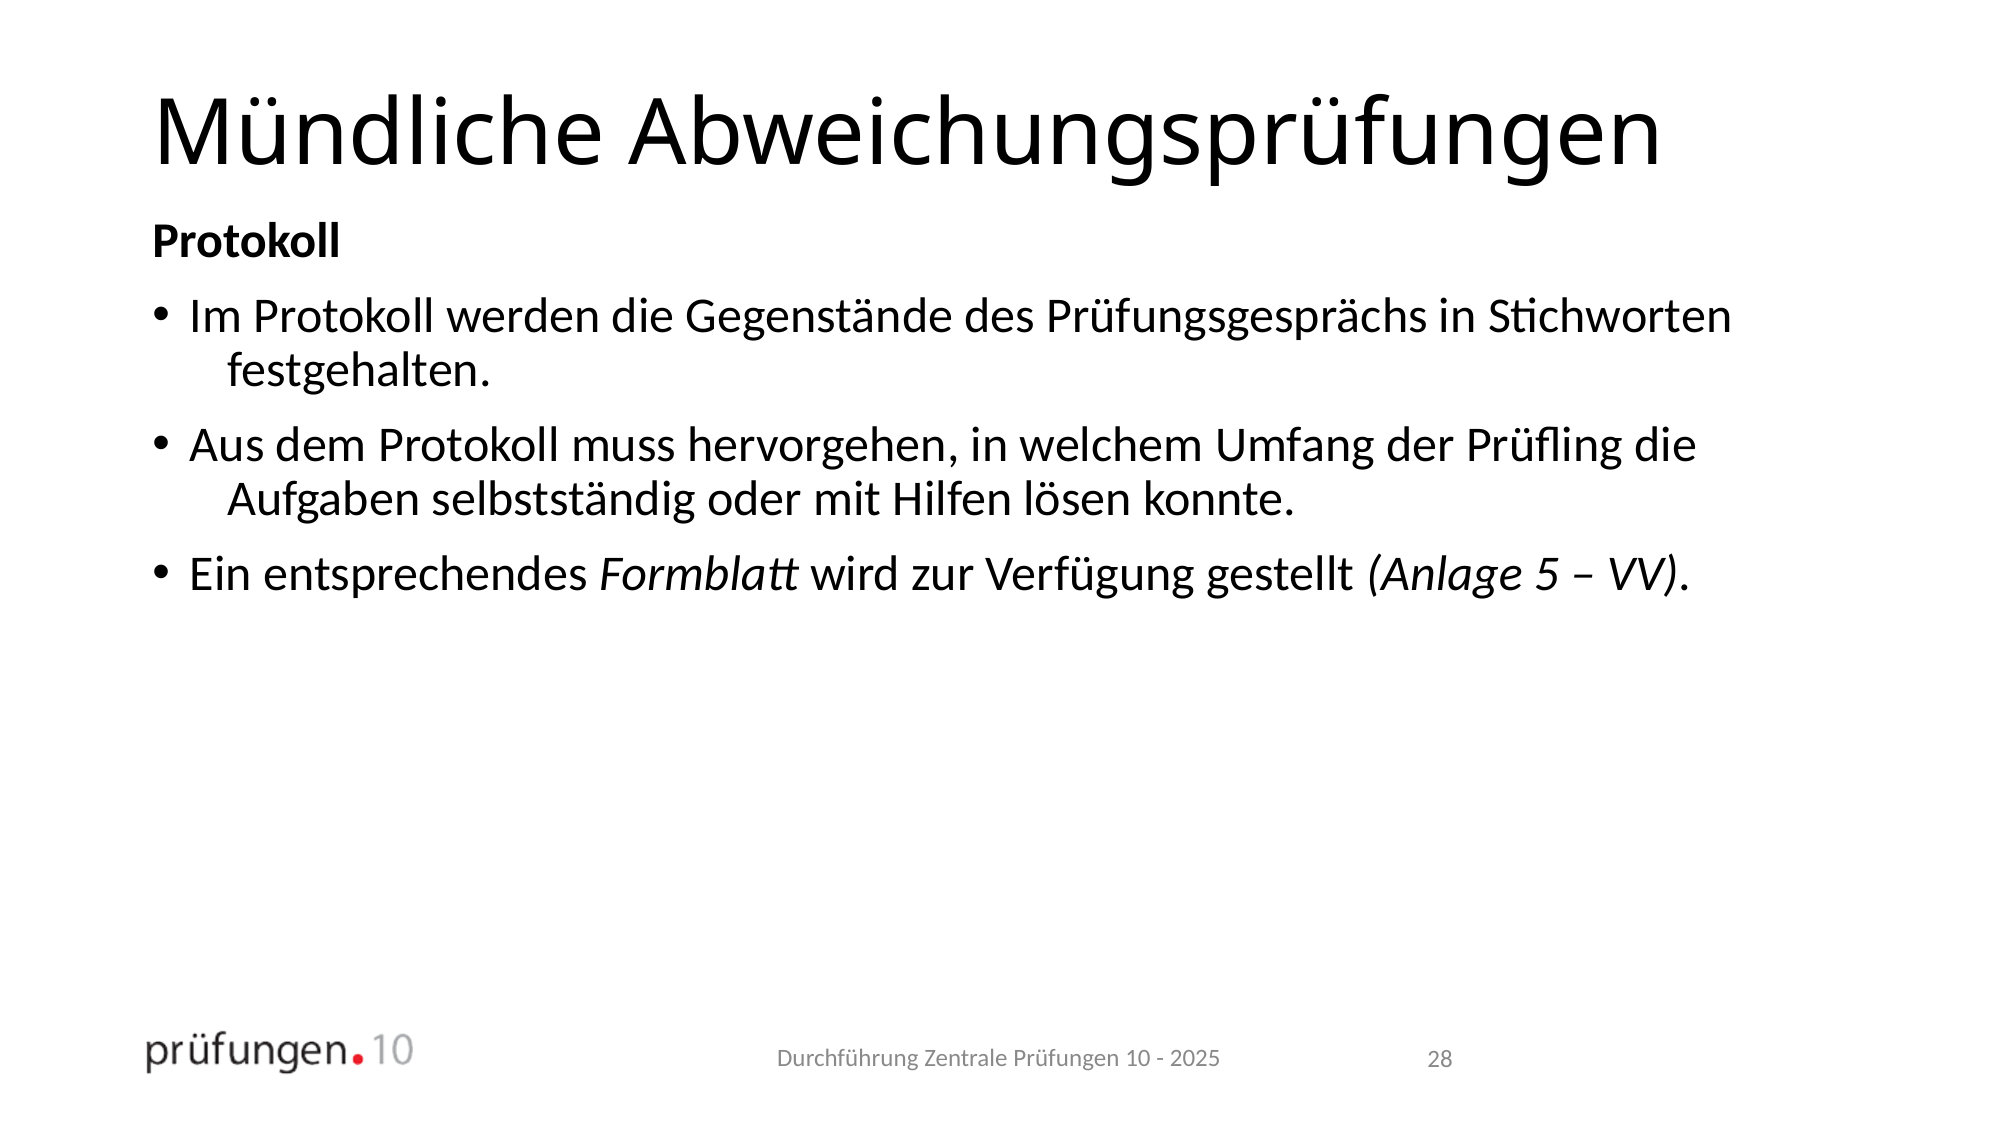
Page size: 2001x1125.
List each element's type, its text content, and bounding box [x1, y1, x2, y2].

title Mündliche Abweichungsprüfungen [137, 77, 1863, 193]
list Protokoll Im Protokoll werden die Gegenstände des Prüfungsgesprächs in Stichworten festgehalten. Aus dem Protokoll muss hervorgehen, in welchem Umfang der Prüfling die Aufgaben selbstständig oder mit Hilfen lösen konnte. Ein entsprechendes Formblatt wird zur Verfügung gestellt (Anlage 5 – VV). [137, 207, 1863, 1014]
text_box <Foliennummer> [1412, 1027, 1863, 1088]
picture [137, 1023, 423, 1080]
